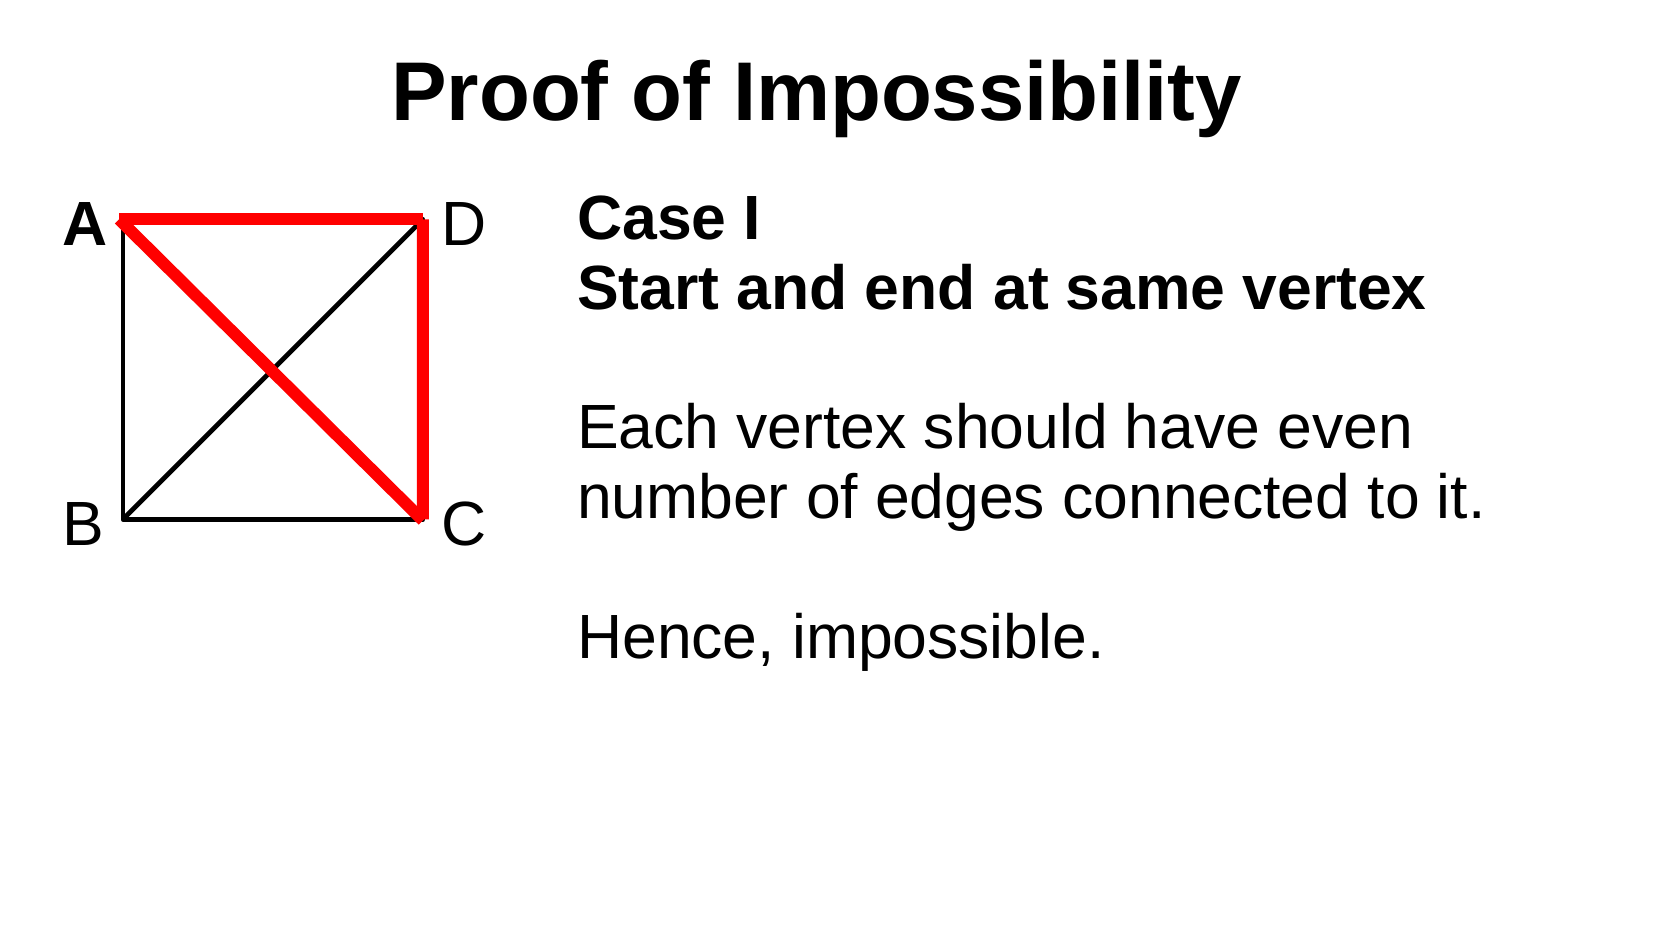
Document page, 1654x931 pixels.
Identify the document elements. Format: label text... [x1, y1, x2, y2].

text_box B [47, 481, 120, 567]
text_box [127, 378, 412, 520]
text_box C [426, 481, 502, 567]
text_box [279, 231, 416, 504]
text_box Case I Start and end at same vertex Each vertex should have even number of edges connected to it. Hence, impossible. [562, 175, 1642, 889]
text_box [88, 233, 264, 515]
text_box Proof of Impossibility [376, 37, 1277, 146]
text_box [135, 225, 412, 363]
text_box A [47, 181, 123, 267]
text_box D [426, 181, 502, 267]
